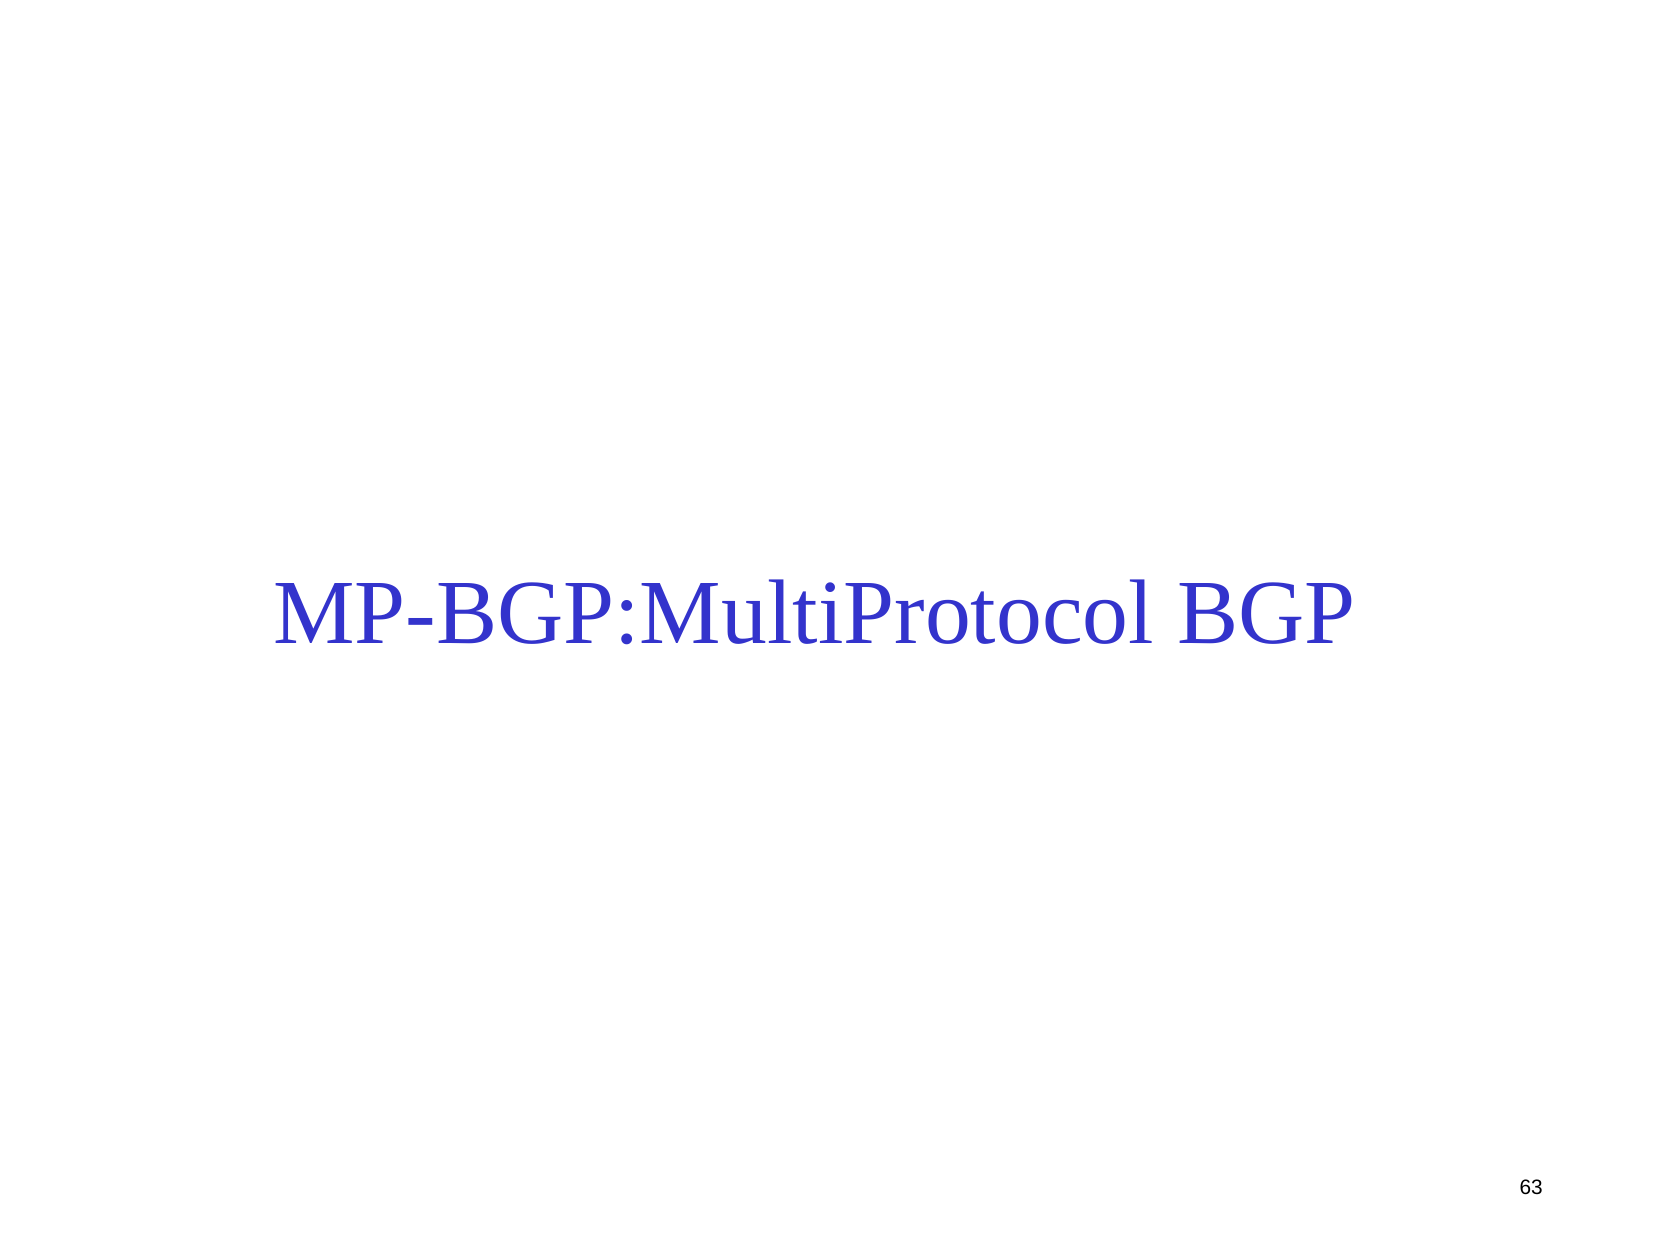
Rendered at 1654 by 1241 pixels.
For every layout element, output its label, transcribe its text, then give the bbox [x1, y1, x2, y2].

title MP-BGP:MultiProtocol BGP‏ [112, 524, 1518, 705]
